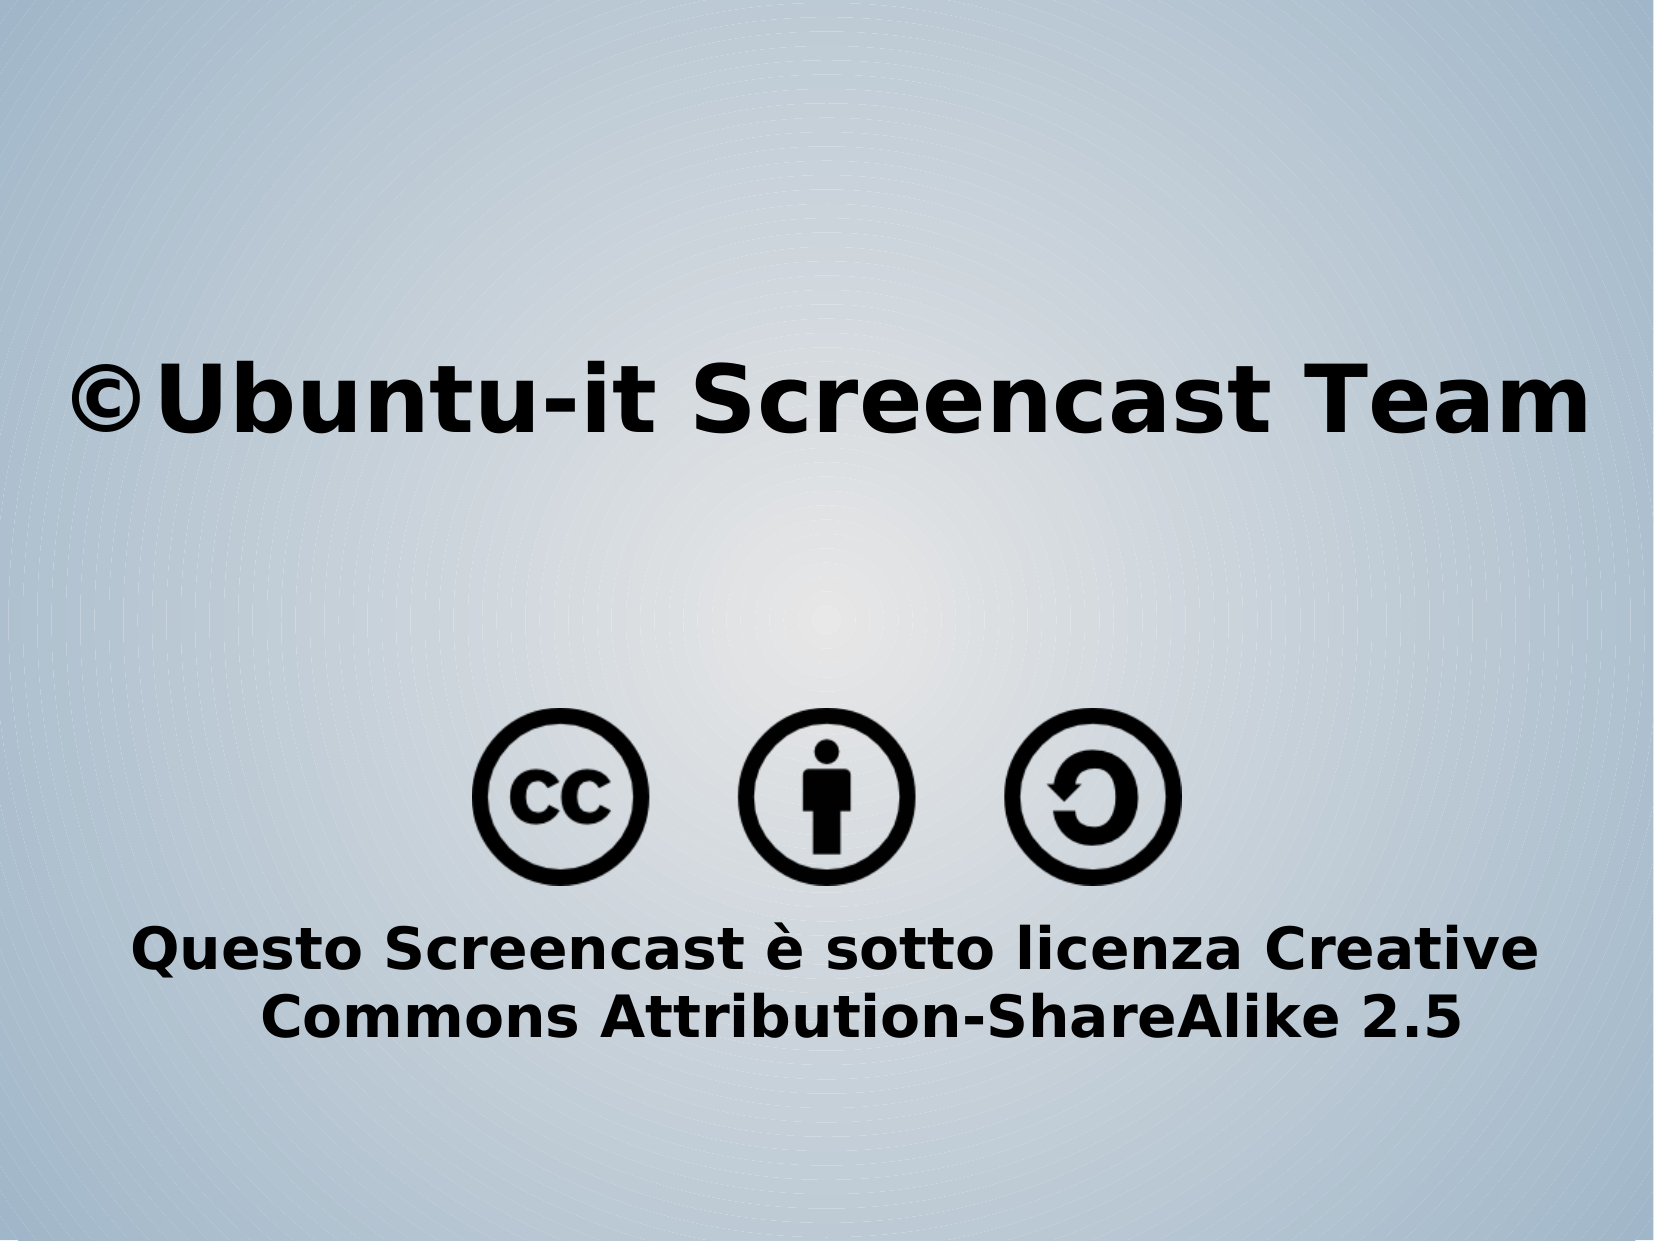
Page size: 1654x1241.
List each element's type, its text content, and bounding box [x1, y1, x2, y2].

picture [472, 708, 1182, 886]
title ©Ubuntu-it Screencast Team [29, 239, 1625, 562]
list Questo Screencast è sotto licenza Creative Commons Attribution-ShareAlike 2.5 [29, 915, 1625, 1051]
